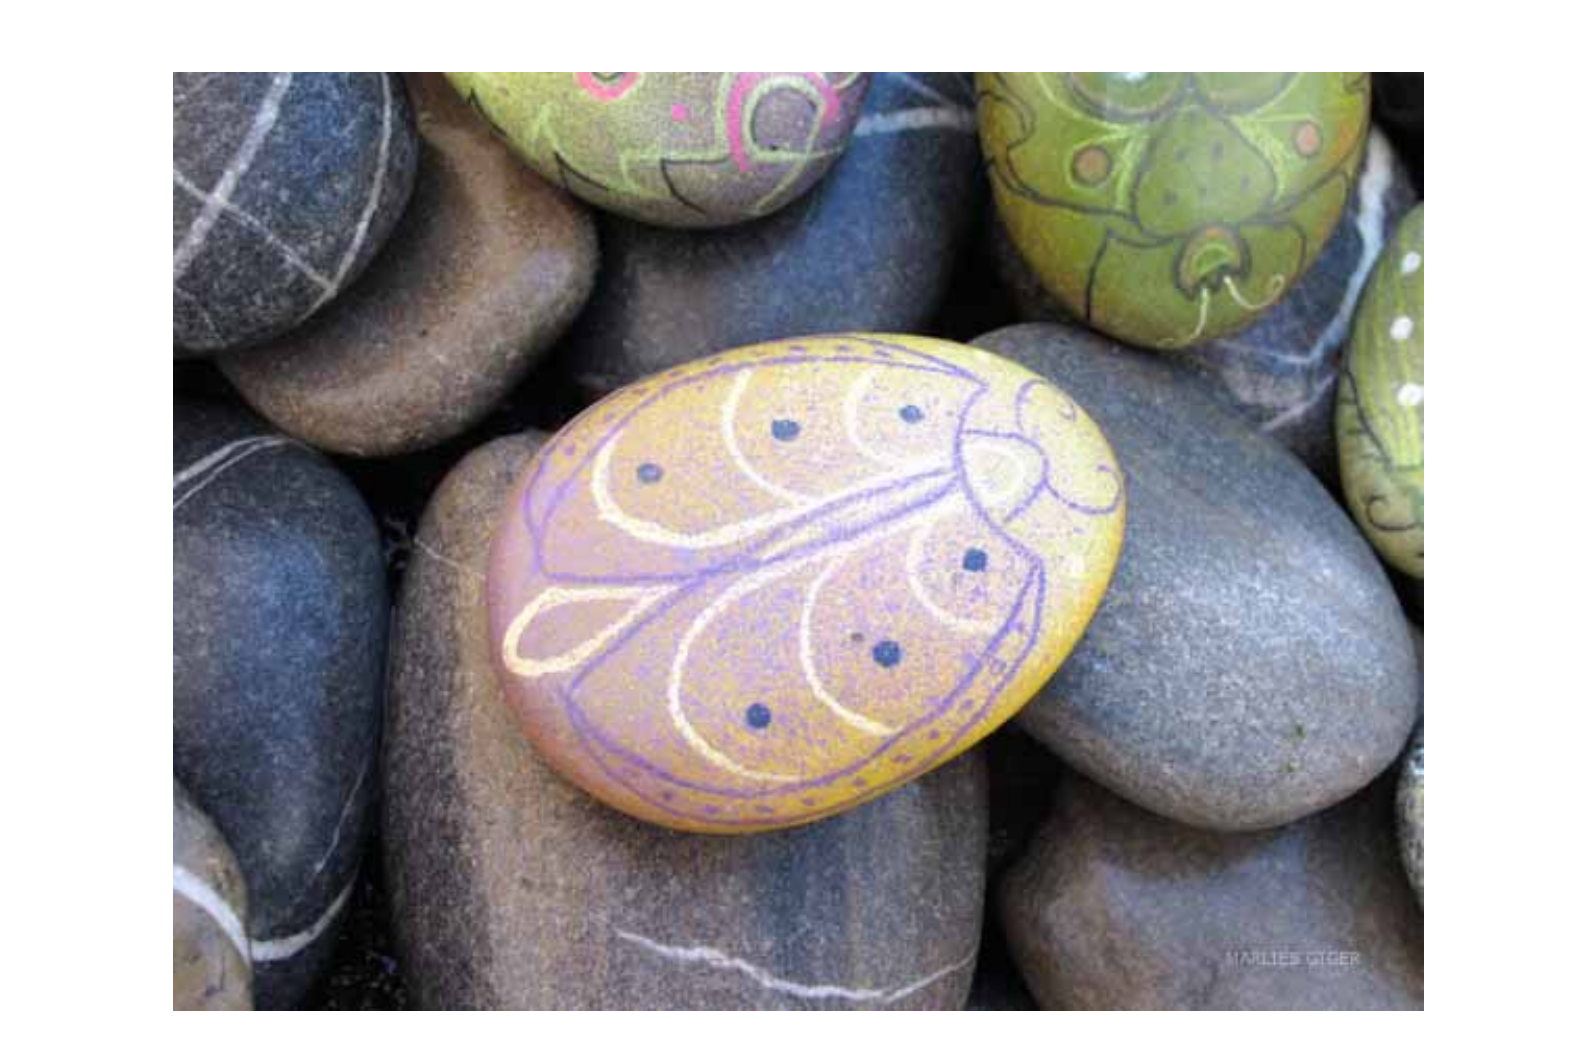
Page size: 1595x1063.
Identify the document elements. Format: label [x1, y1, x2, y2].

picture [173, 72, 1424, 1011]
